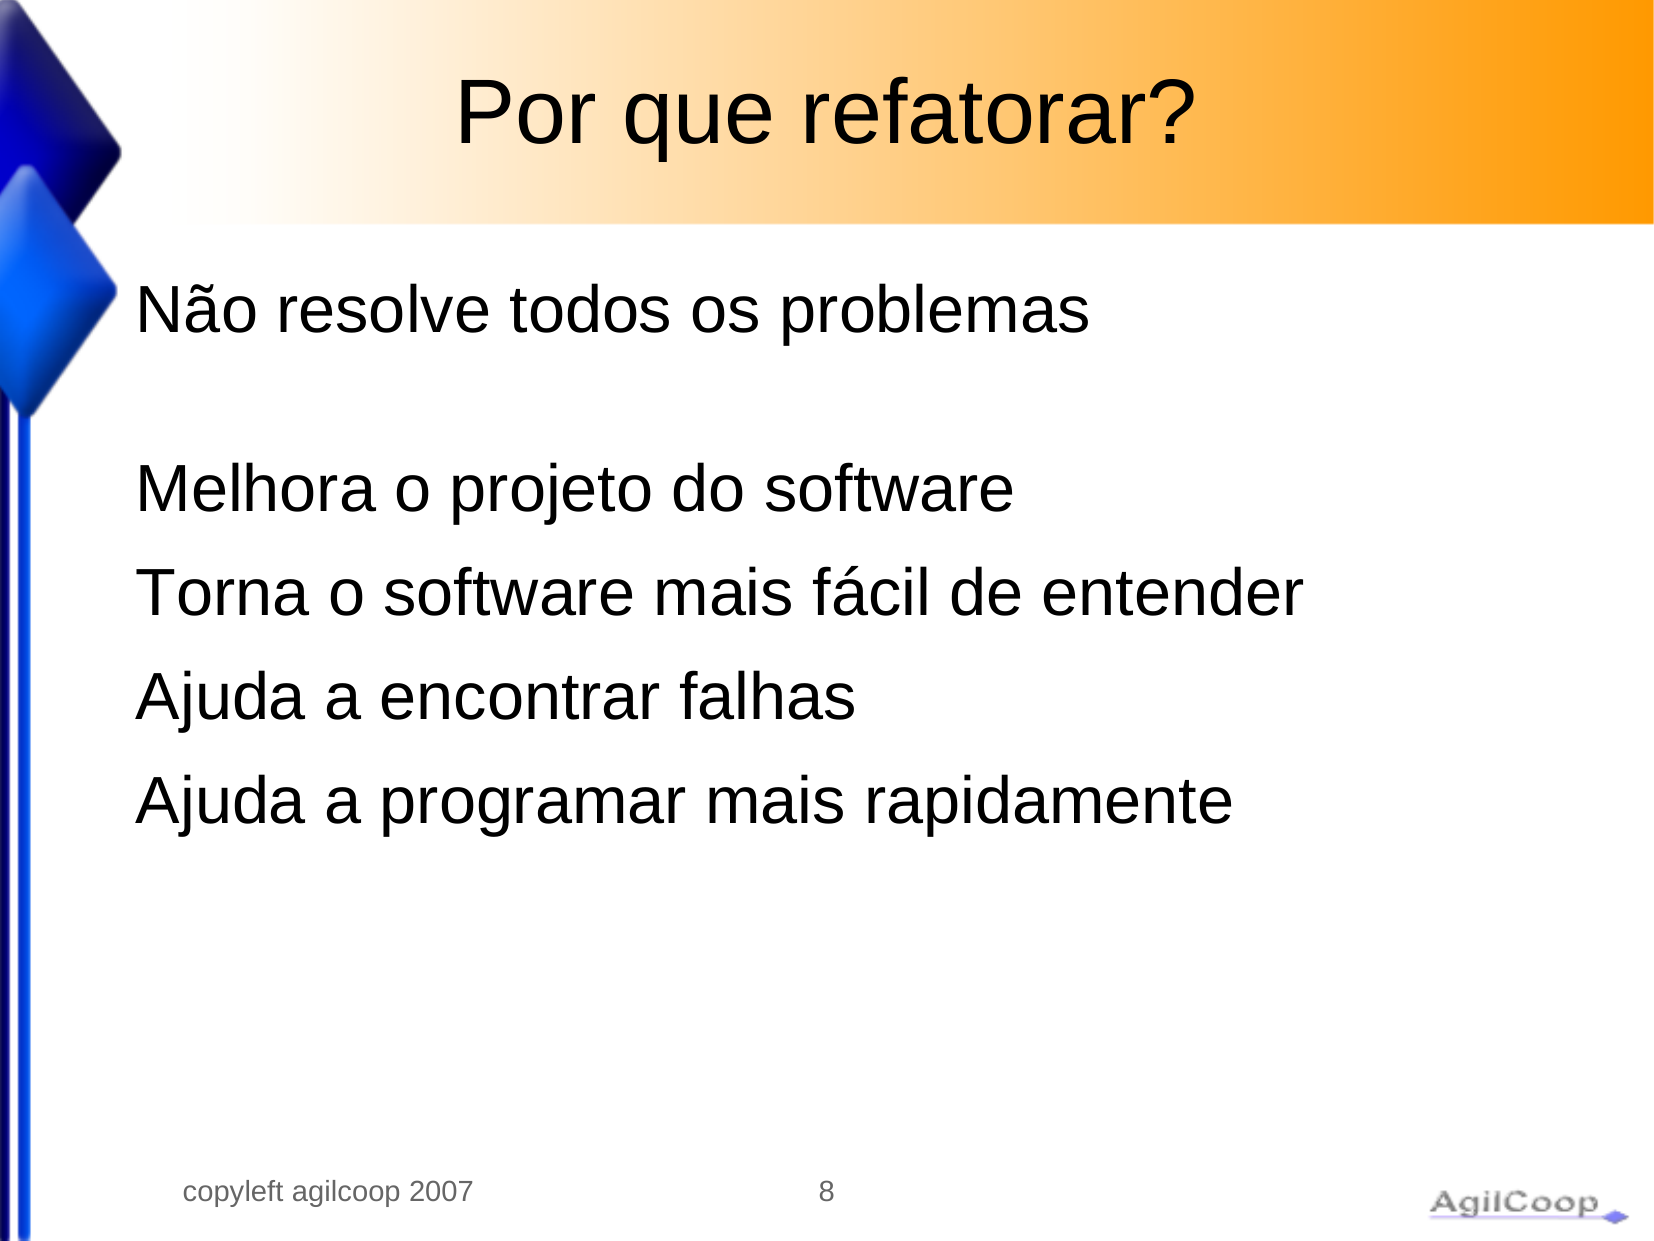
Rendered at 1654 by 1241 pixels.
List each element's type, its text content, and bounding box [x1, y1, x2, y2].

title Por que refatorar? [82, 8, 1571, 216]
picture [0, 0, 1654, 1241]
list Não resolve todos os problemas Melhora o projeto do software Torna o software mais fácil de entender Ajuda a encontrar falhas Ajuda a programar mais rapidamente [118, 271, 1607, 1123]
